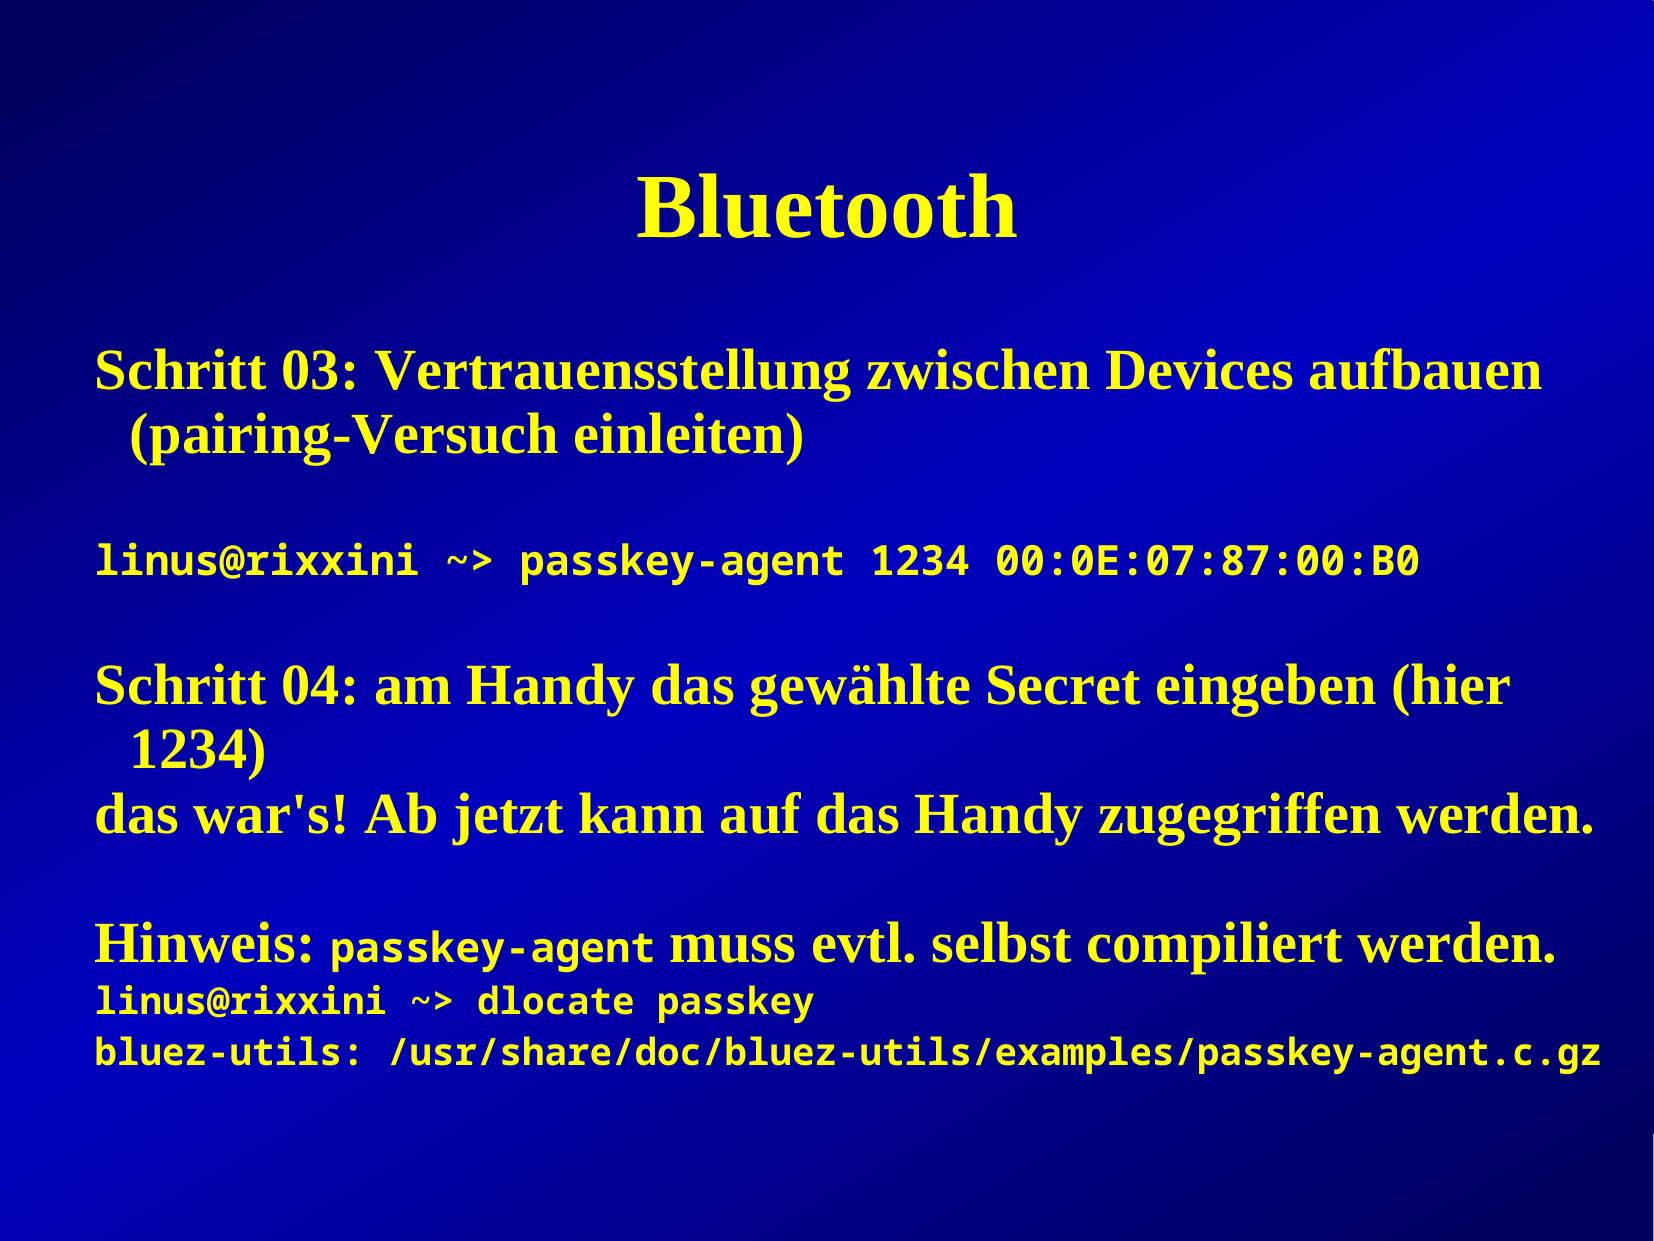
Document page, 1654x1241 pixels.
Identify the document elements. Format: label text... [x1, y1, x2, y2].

subtitle Schritt 03: Vertrauensstellung zwischen Devices aufbauen (pairing-Versuch einleiten) linus@rixxini ~> passkey-agent 1234 00:0E:07:87:00:B0 Schritt 04: am Handy das gewählte Secret eingeben (hier 1234) das war's! Ab jetzt kann auf das Handy zugegriffen werden. Hinweis: passkey-agent muss evtl. selbst compiliert werden. linus@rixxini ~> dlocate passkey bluez-utils: /usr/share/doc/bluez-utils/examples/passkey-agent.c.gz [59, 344, 1625, 1127]
title Bluetooth [121, 102, 1534, 311]
